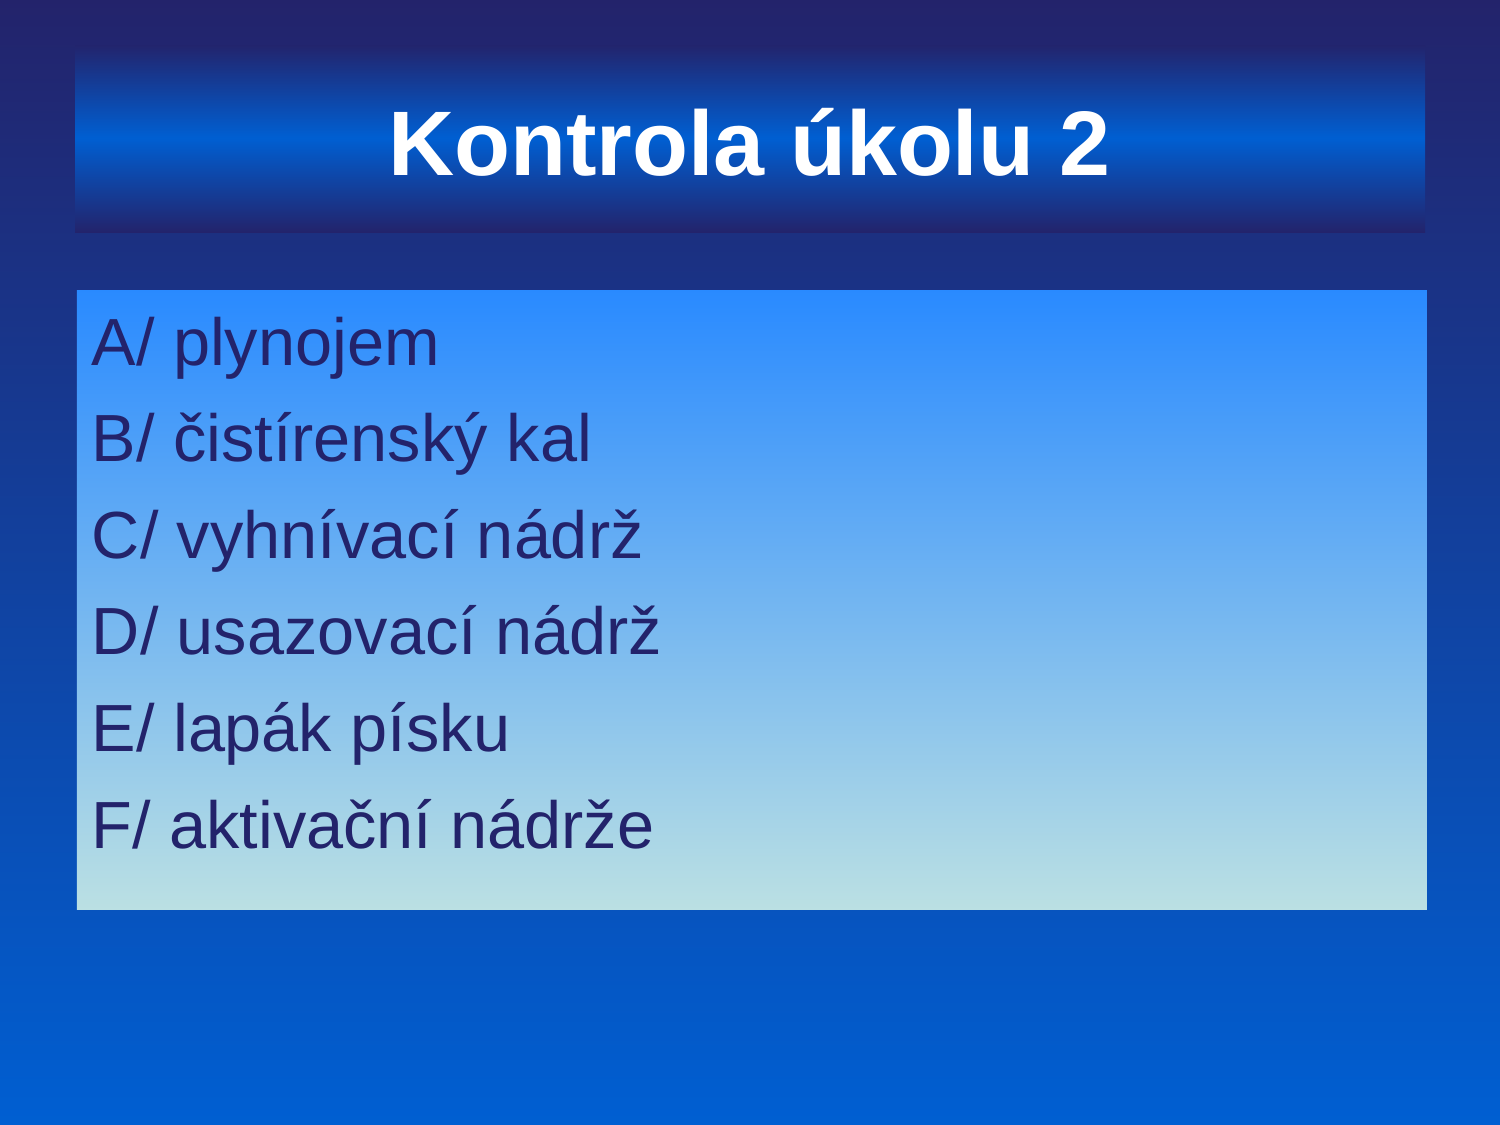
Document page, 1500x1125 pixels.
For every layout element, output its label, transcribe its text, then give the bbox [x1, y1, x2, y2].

list A/ plynojem B/ čistírenský kal C/ vyhnívací nádrž D/ usazovací nádrž E/ lapák písku F/ aktivační nádrže [76, 290, 1427, 910]
title Kontrola úkolu 2 [75, 45, 1426, 233]
